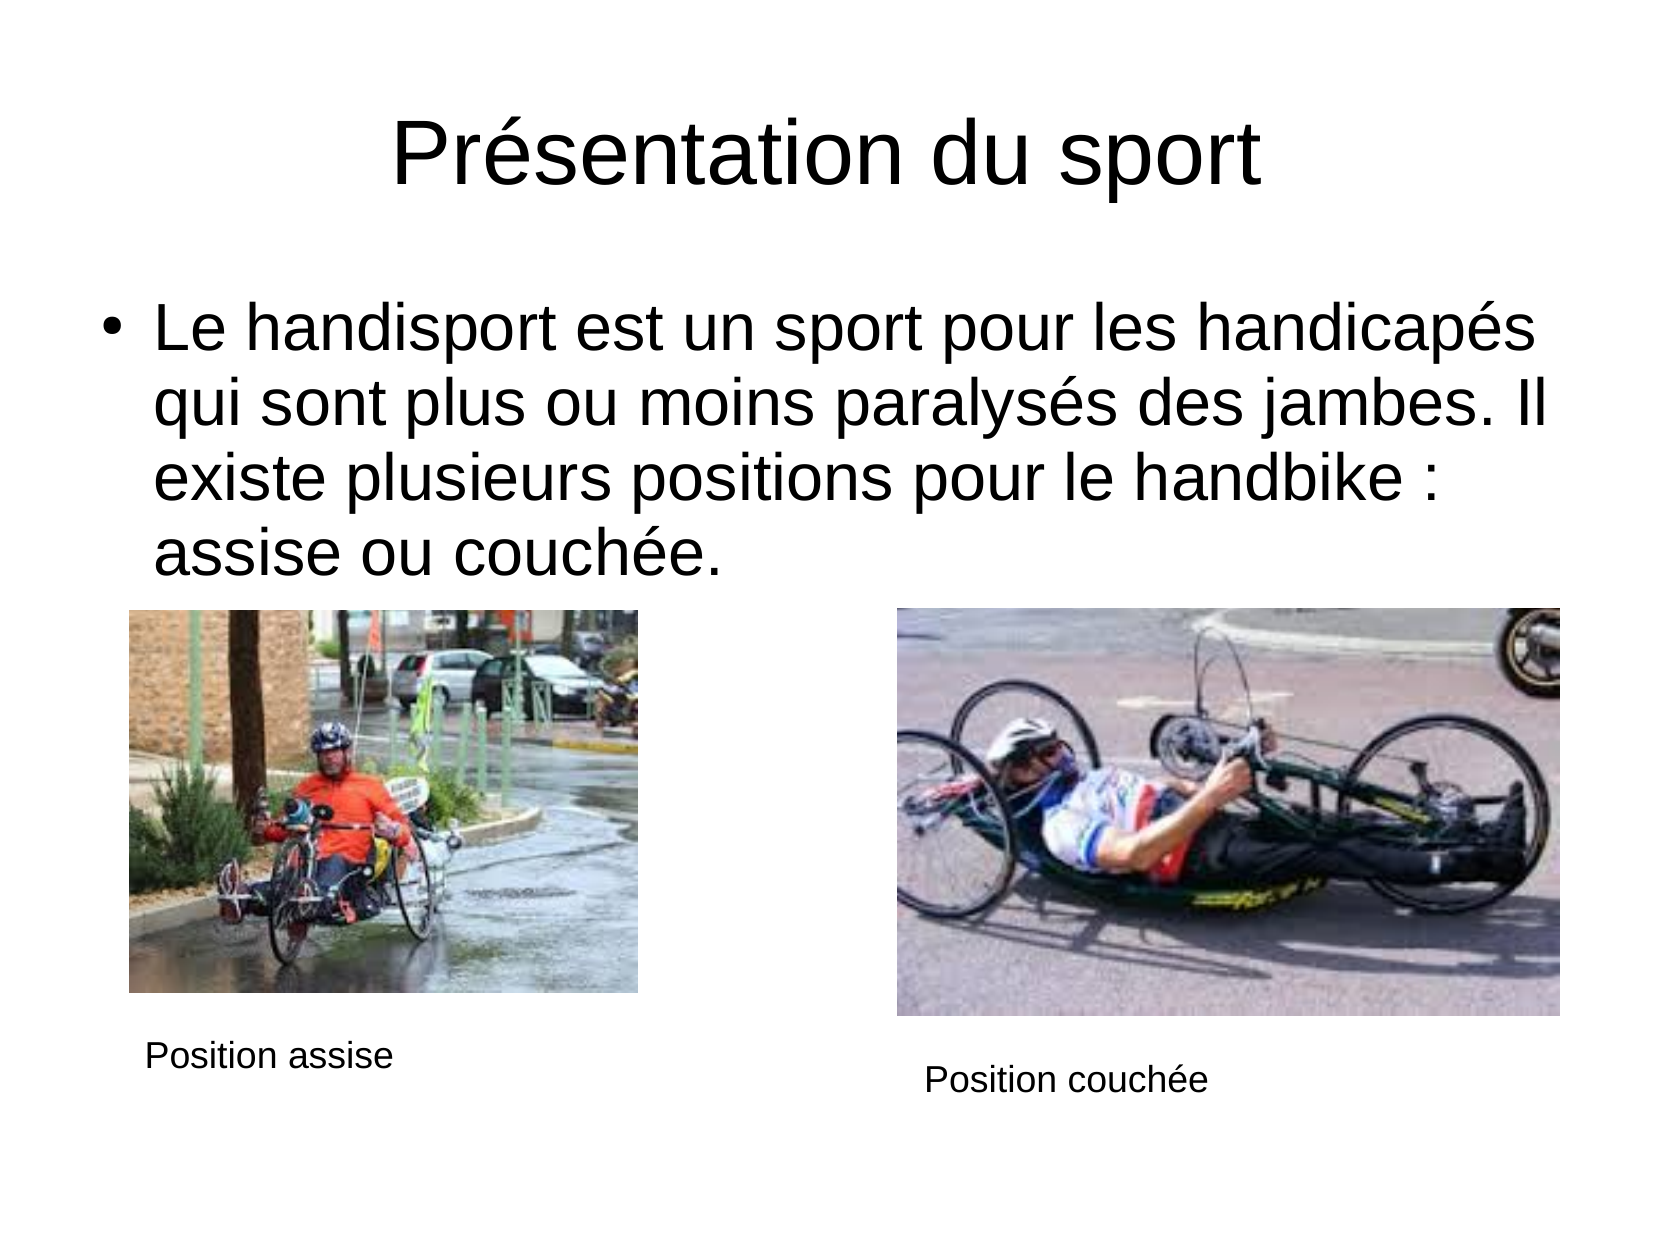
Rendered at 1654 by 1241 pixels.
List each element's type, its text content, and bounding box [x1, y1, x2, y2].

text_box Position couchée [909, 1051, 1224, 1109]
picture [897, 608, 1560, 1016]
picture [129, 610, 638, 993]
text_box Position assise [129, 1027, 420, 1085]
title Présentation du sport [82, 49, 1571, 257]
list Le handisport est un sport pour les handicapés qui sont plus ou moins paralysés des jambes. Il existe plusieurs positions pour le handbike : assise ou couchée. [82, 290, 1571, 1109]
